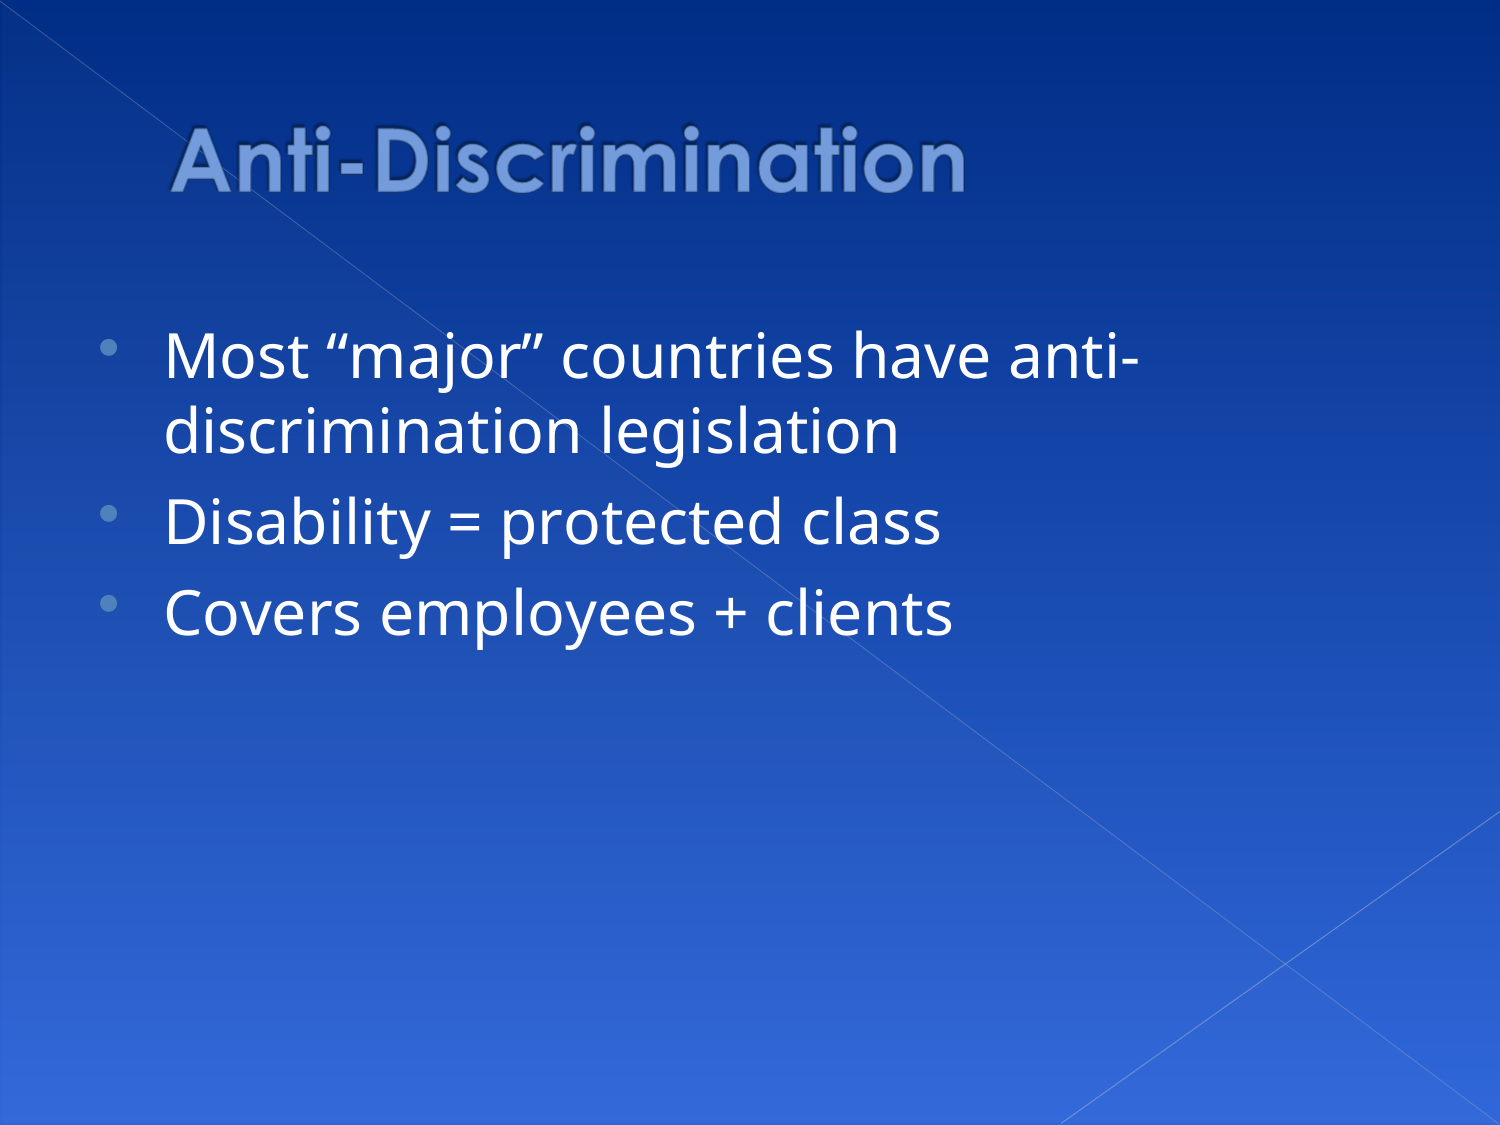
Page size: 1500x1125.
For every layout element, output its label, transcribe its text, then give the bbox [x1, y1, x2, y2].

text_box [73, 42, 1427, 275]
list Most “major” countries have anti-discrimination legislation Disability = protected class Covers employees + clients [75, 308, 1426, 1059]
